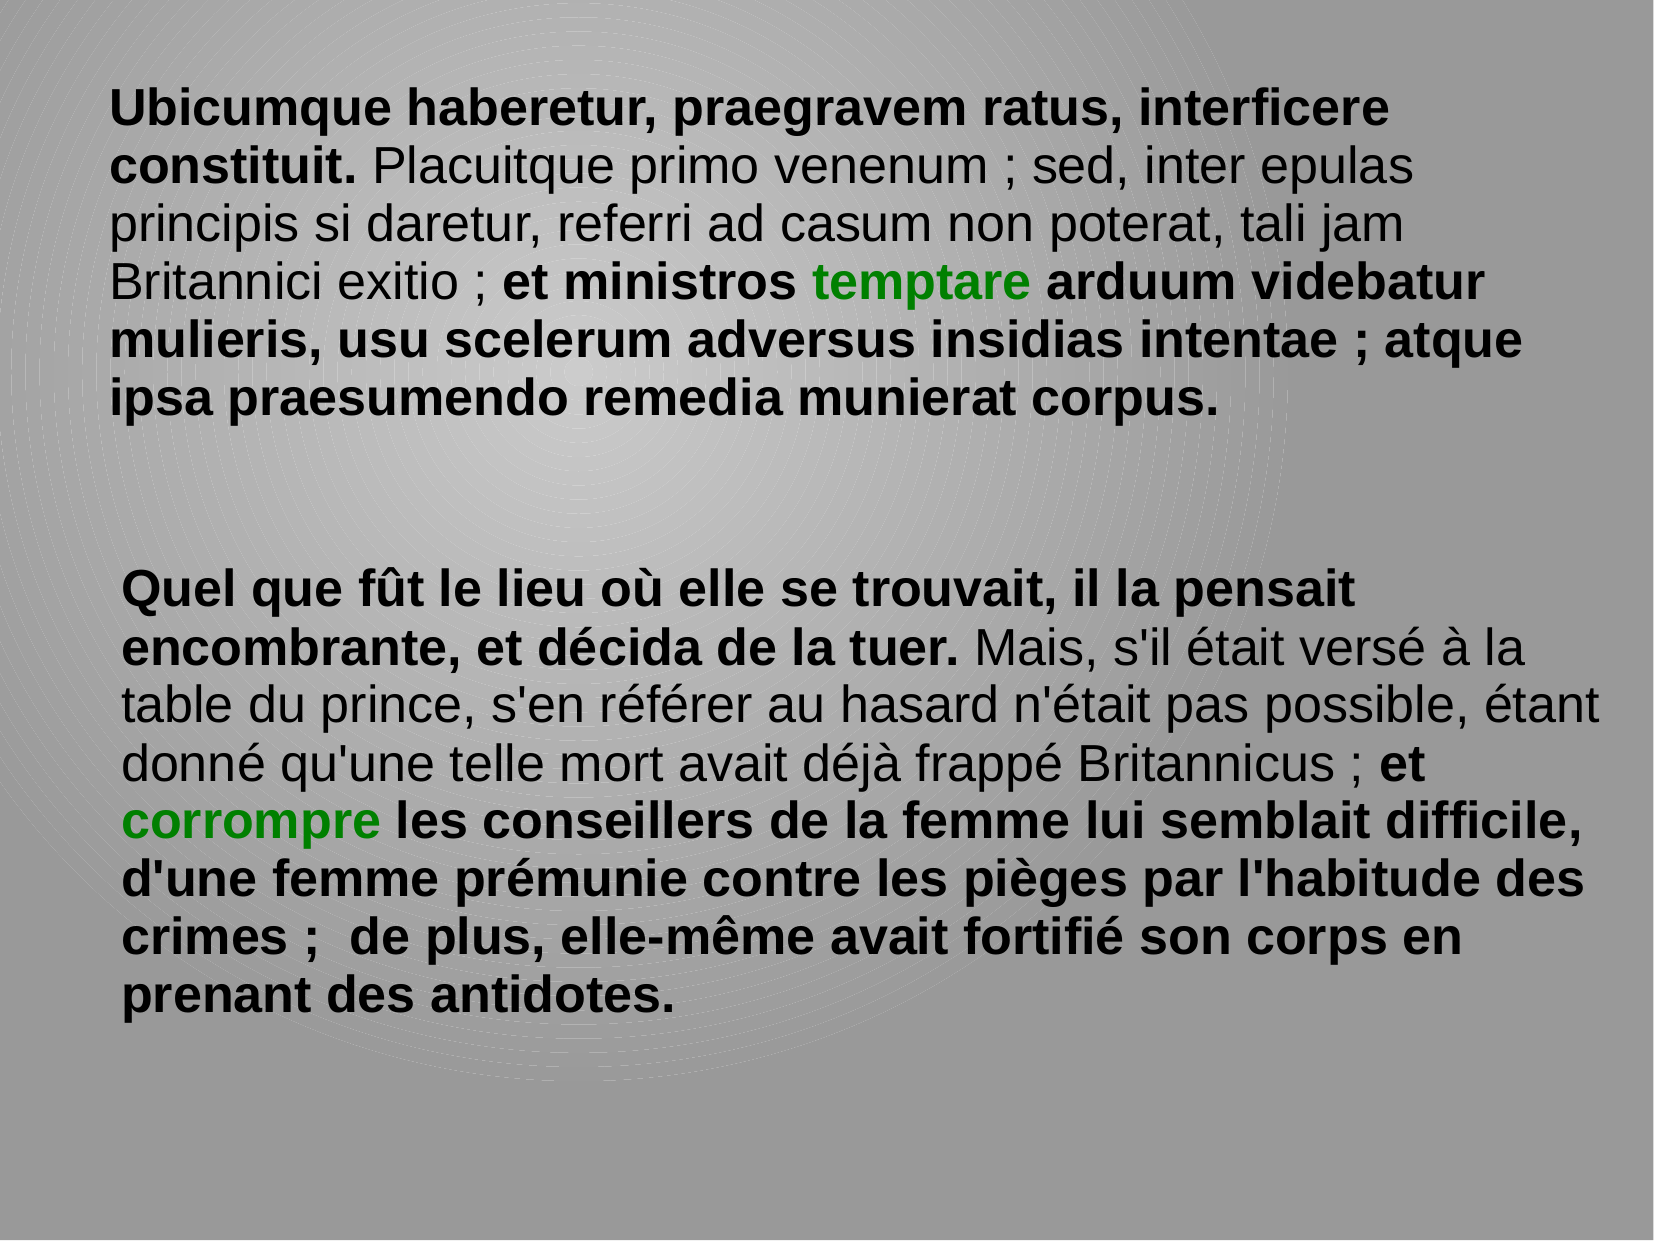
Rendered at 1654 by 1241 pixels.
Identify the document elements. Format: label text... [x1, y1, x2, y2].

text_box Quel que fût le lieu où elle se trouvait, il la pensait encombrante, et décida de la tuer. Mais, s'il était versé à la table du prince, s'en référer au hasard n'était pas possible, étant donné qu'une telle mort avait déjà frappé Britannicus ; et corrompre les conseillers de la femme lui semblait difficile, d'une femme prémunie contre les pièges par l'habitude des crimes ; de plus, elle-même avait fortifié son corps en prenant des antidotes. [106, 552, 1619, 1040]
text_box Ubicumque haberetur, praegravem ratus, interficere constituit. Placuitque primo venenum ; sed, inter epulas principis si daretur, referri ad casum non poterat, tali jam Britannici exitio ; et ministros temptare arduum videbatur mulieris, usu scelerum adversus insidias intentae ; atque ipsa praesumendo remedia munierat corpus. [94, 70, 1583, 440]
